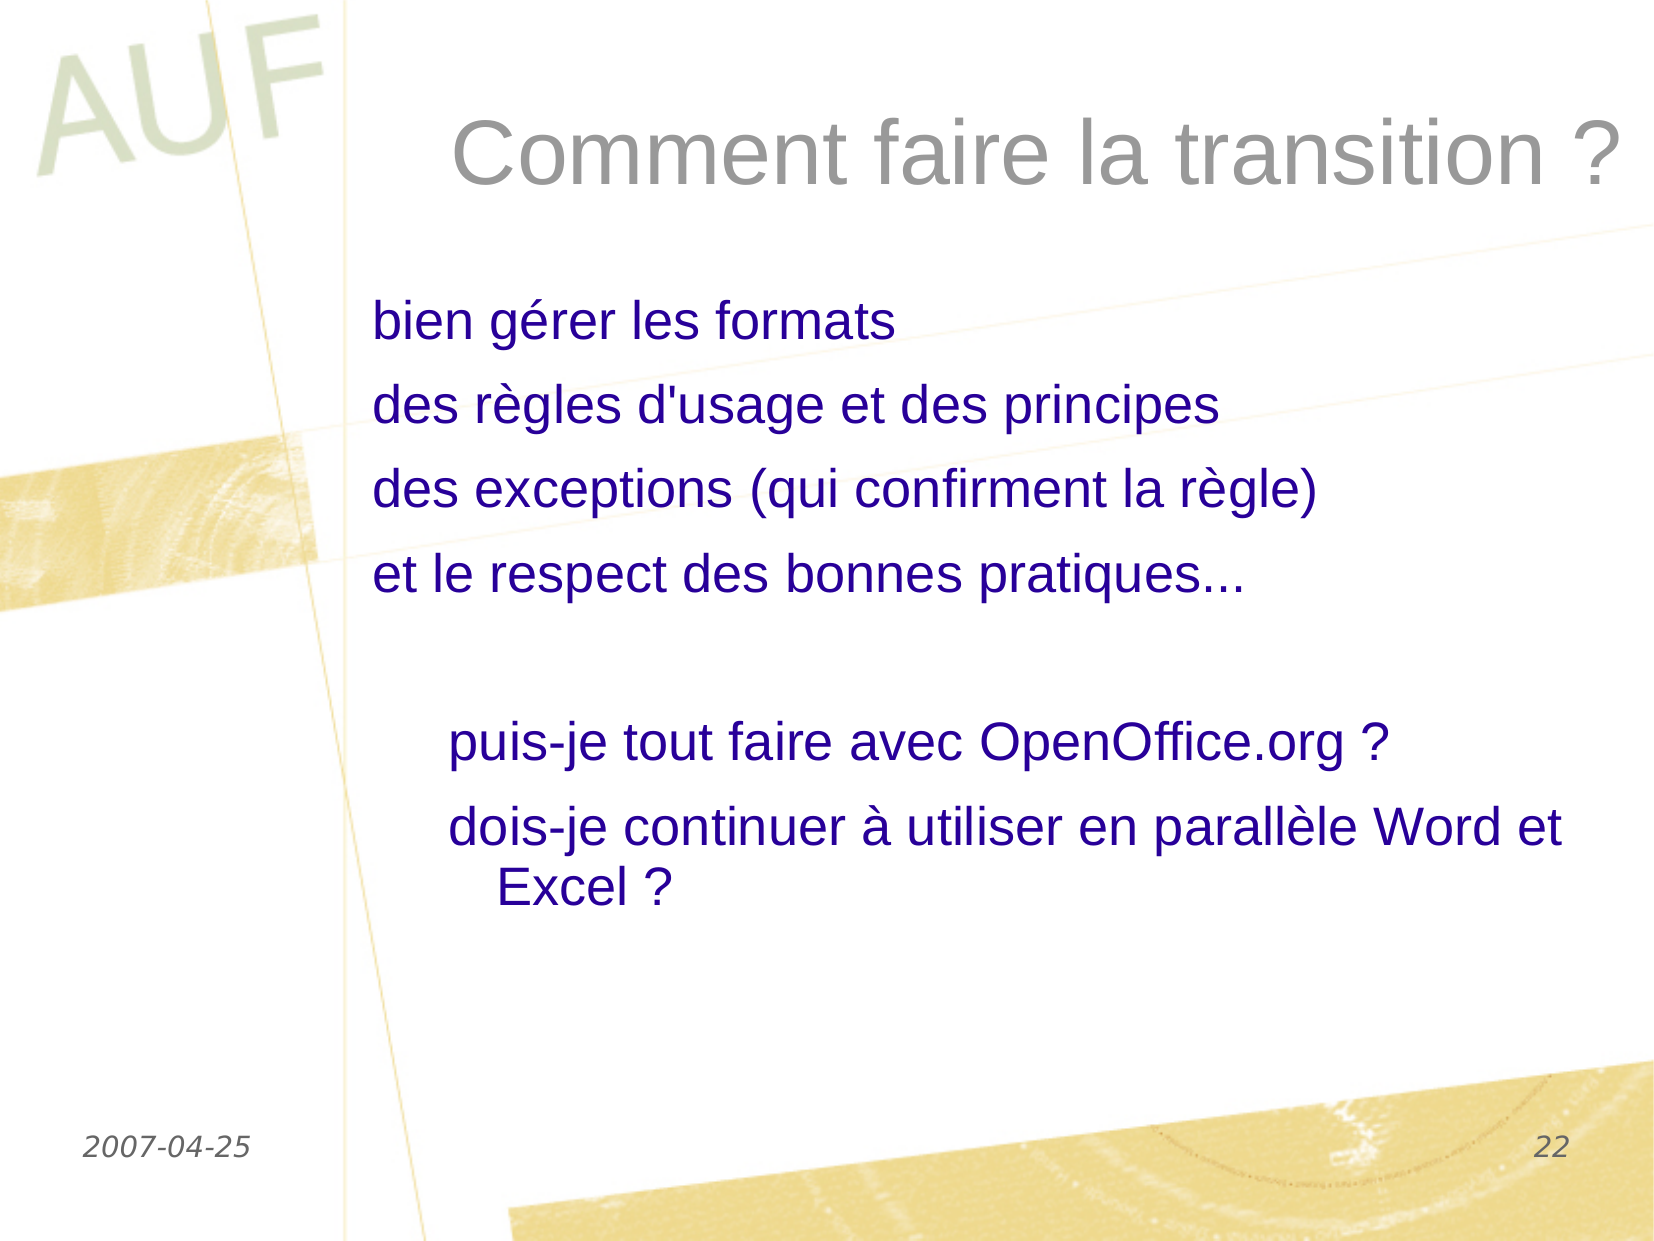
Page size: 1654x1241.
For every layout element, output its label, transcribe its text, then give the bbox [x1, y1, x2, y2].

picture [0, 0, 1654, 1241]
list bien gérer les formats des règles d'usage et des principes des exceptions (qui confirment la règle) et le respect des bonnes pratiques... puis-je tout faire avec OpenOffice.org ? dois-je continuer à utiliser en parallèle Word et Excel ? [354, 290, 1625, 1094]
title Comment faire la transition ? [354, 56, 1625, 250]
